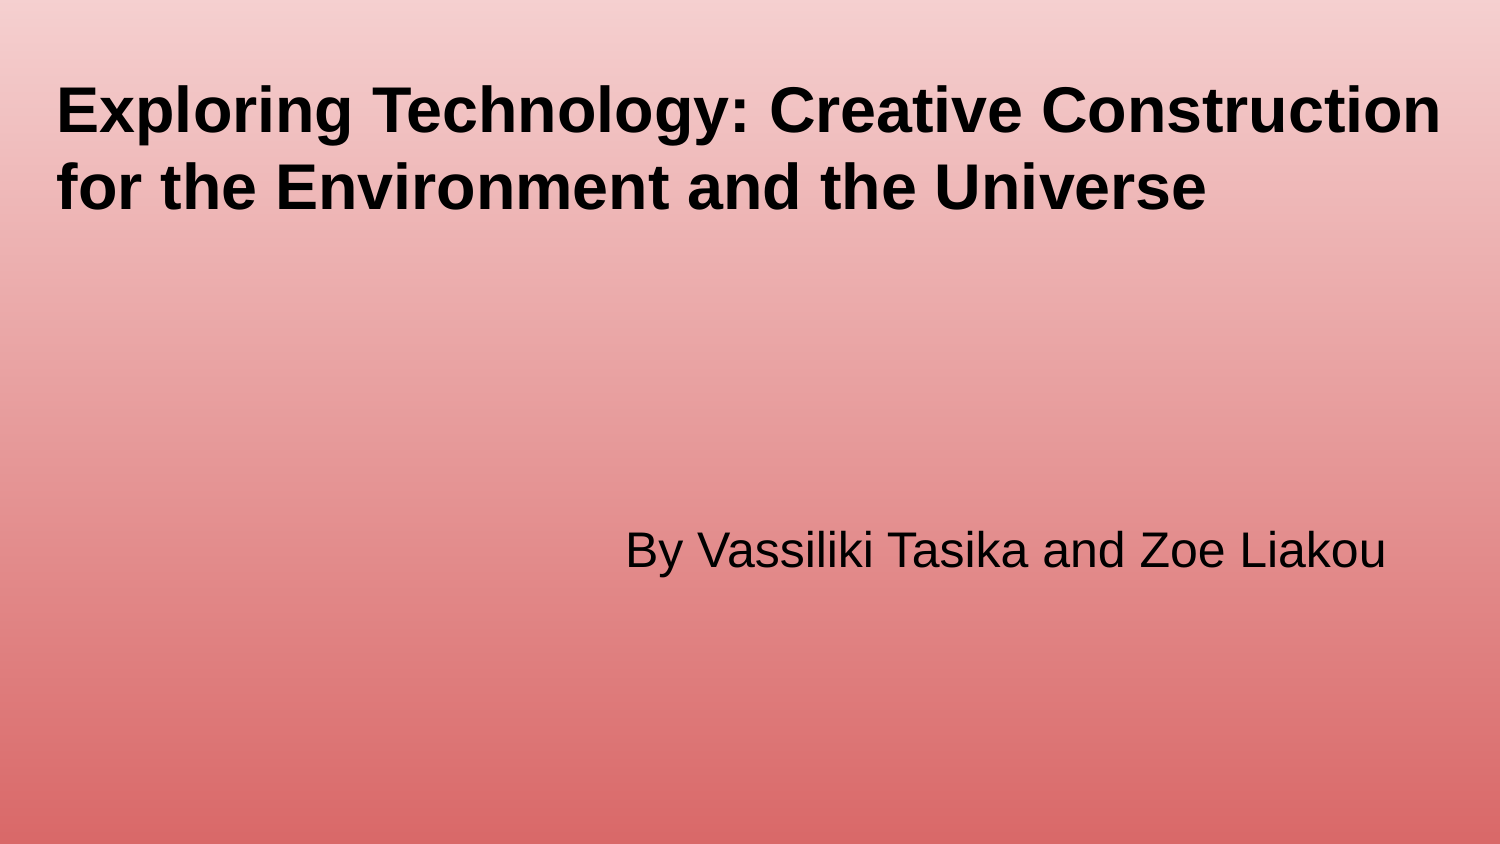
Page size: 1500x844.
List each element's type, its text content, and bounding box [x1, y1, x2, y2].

text_box Exploring Technology: Creative Construction for the Environment and the Universe [41, 52, 1487, 324]
text_box By Vassiliki Tasika and Zoe Liakou [610, 502, 1411, 593]
